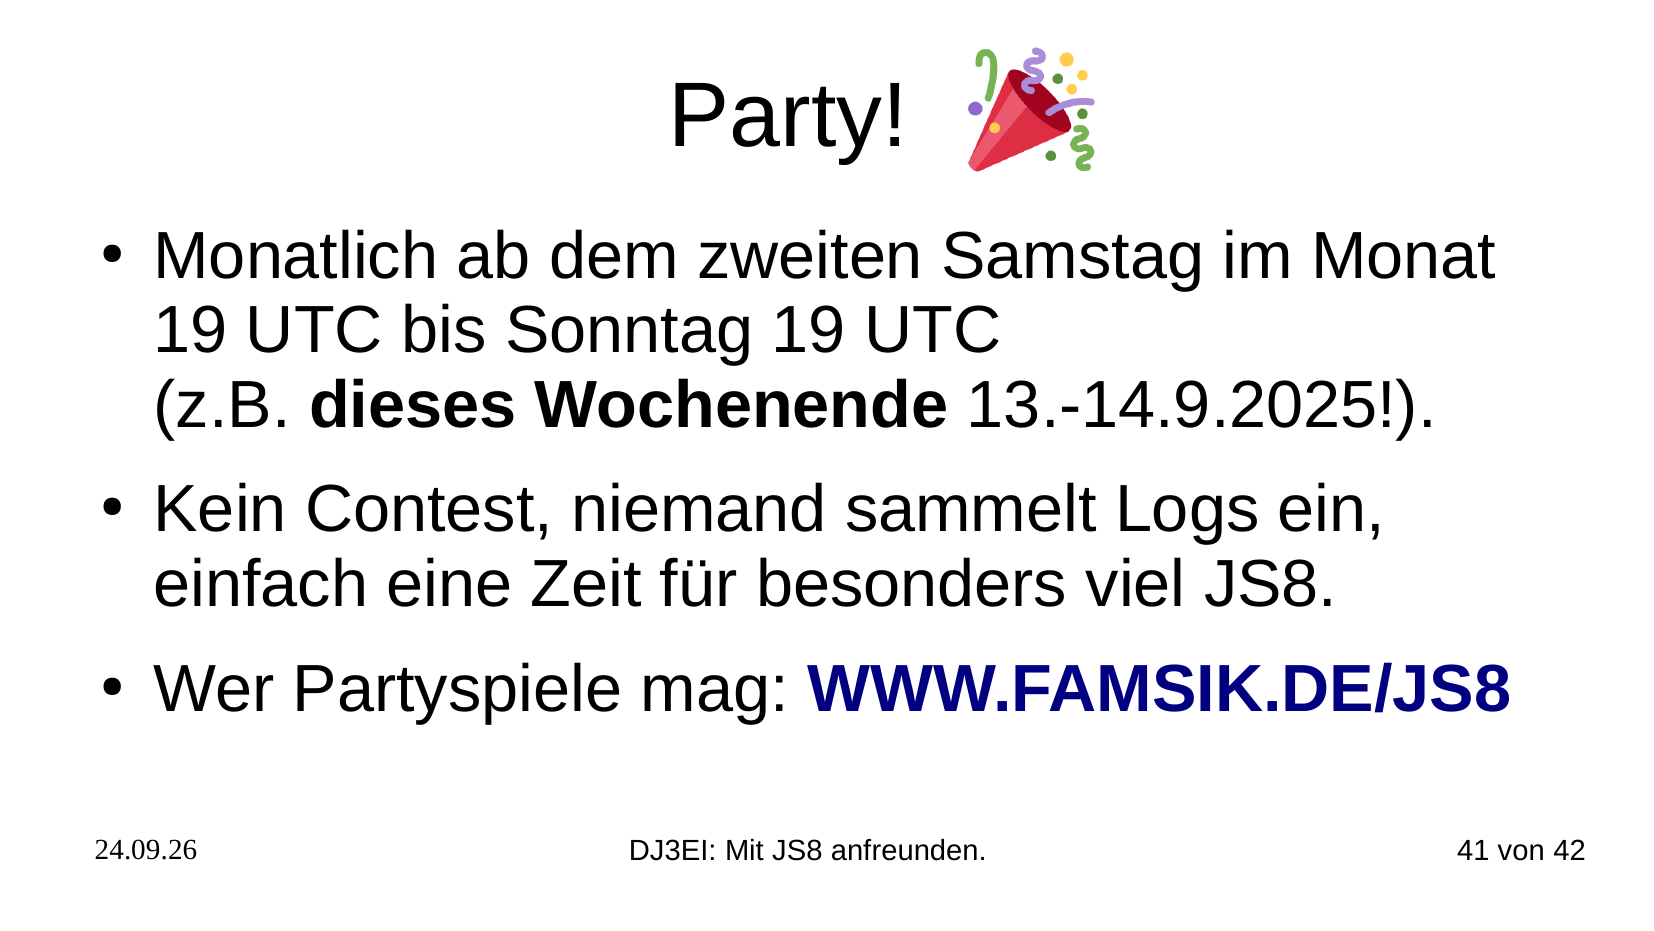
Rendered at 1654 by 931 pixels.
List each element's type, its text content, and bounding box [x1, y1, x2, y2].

title Party! [82, 37, 1571, 193]
picture [968, 47, 1095, 172]
list Monatlich ab dem zweiten Samstag im Monat 19 UTC bis Sonntag 19 UTC (z.B. dieses Wochenende 13.-14.9.2025!). Kein Contest, niemand sammelt Logs ein, einfach eine Zeit für besonders viel JS8. Wer Partyspiele mag: WWW.FAMSIK.DE/JS8 [82, 217, 1571, 758]
